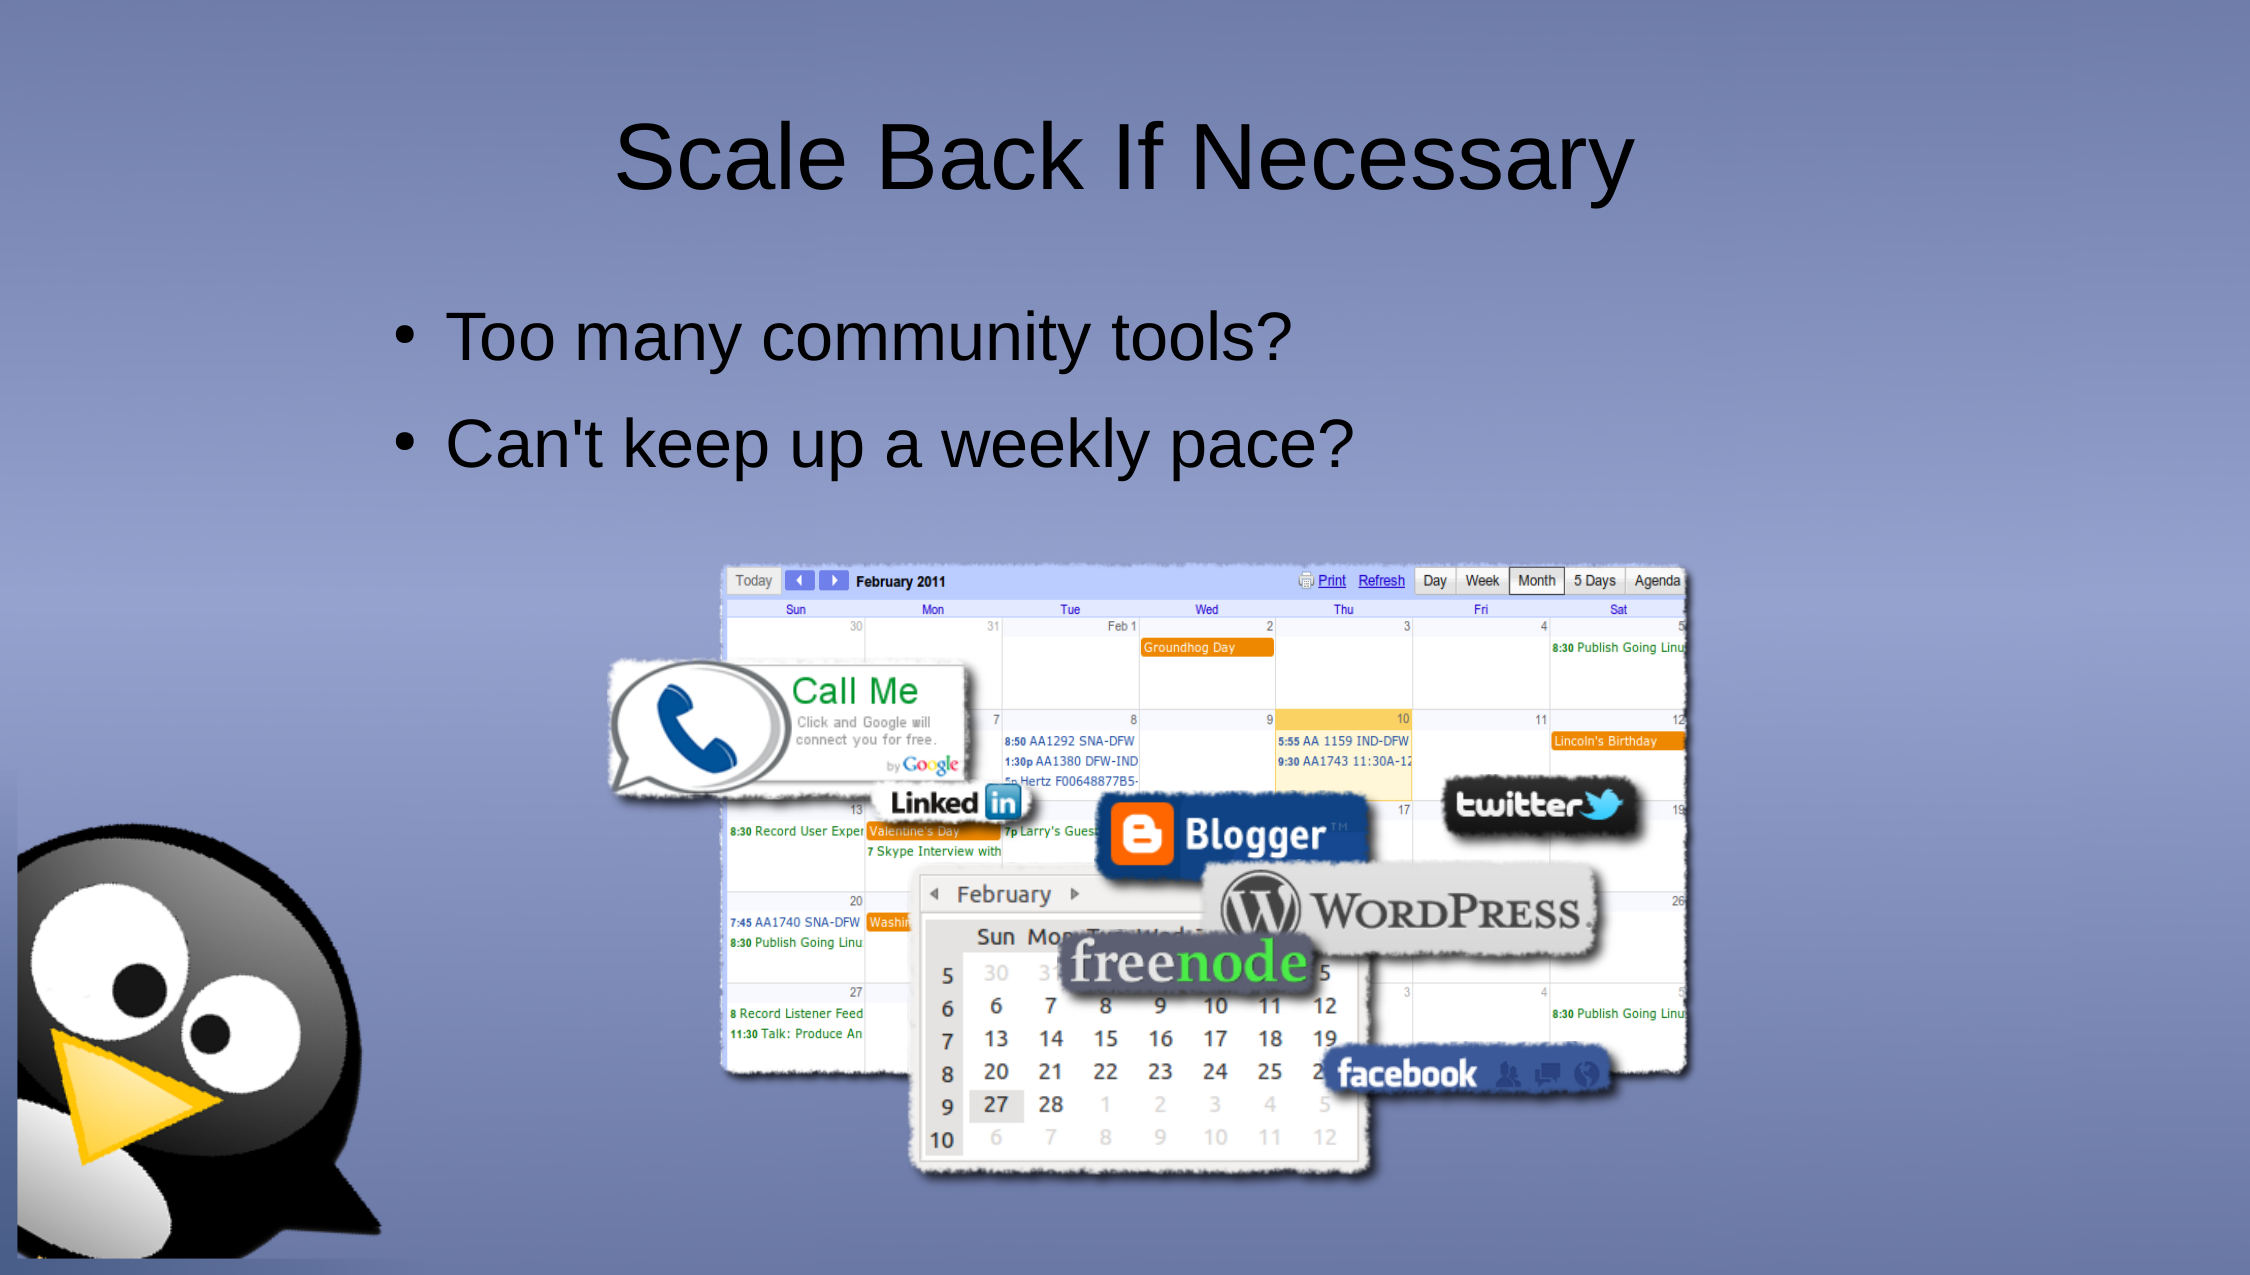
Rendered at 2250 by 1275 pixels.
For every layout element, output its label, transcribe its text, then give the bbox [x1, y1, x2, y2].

picture [0, 0, 2250, 1275]
list Too many community tools? Can't keep up a weekly pace? [375, 298, 2138, 1140]
title Scale Back If Necessary [112, 50, 2138, 264]
